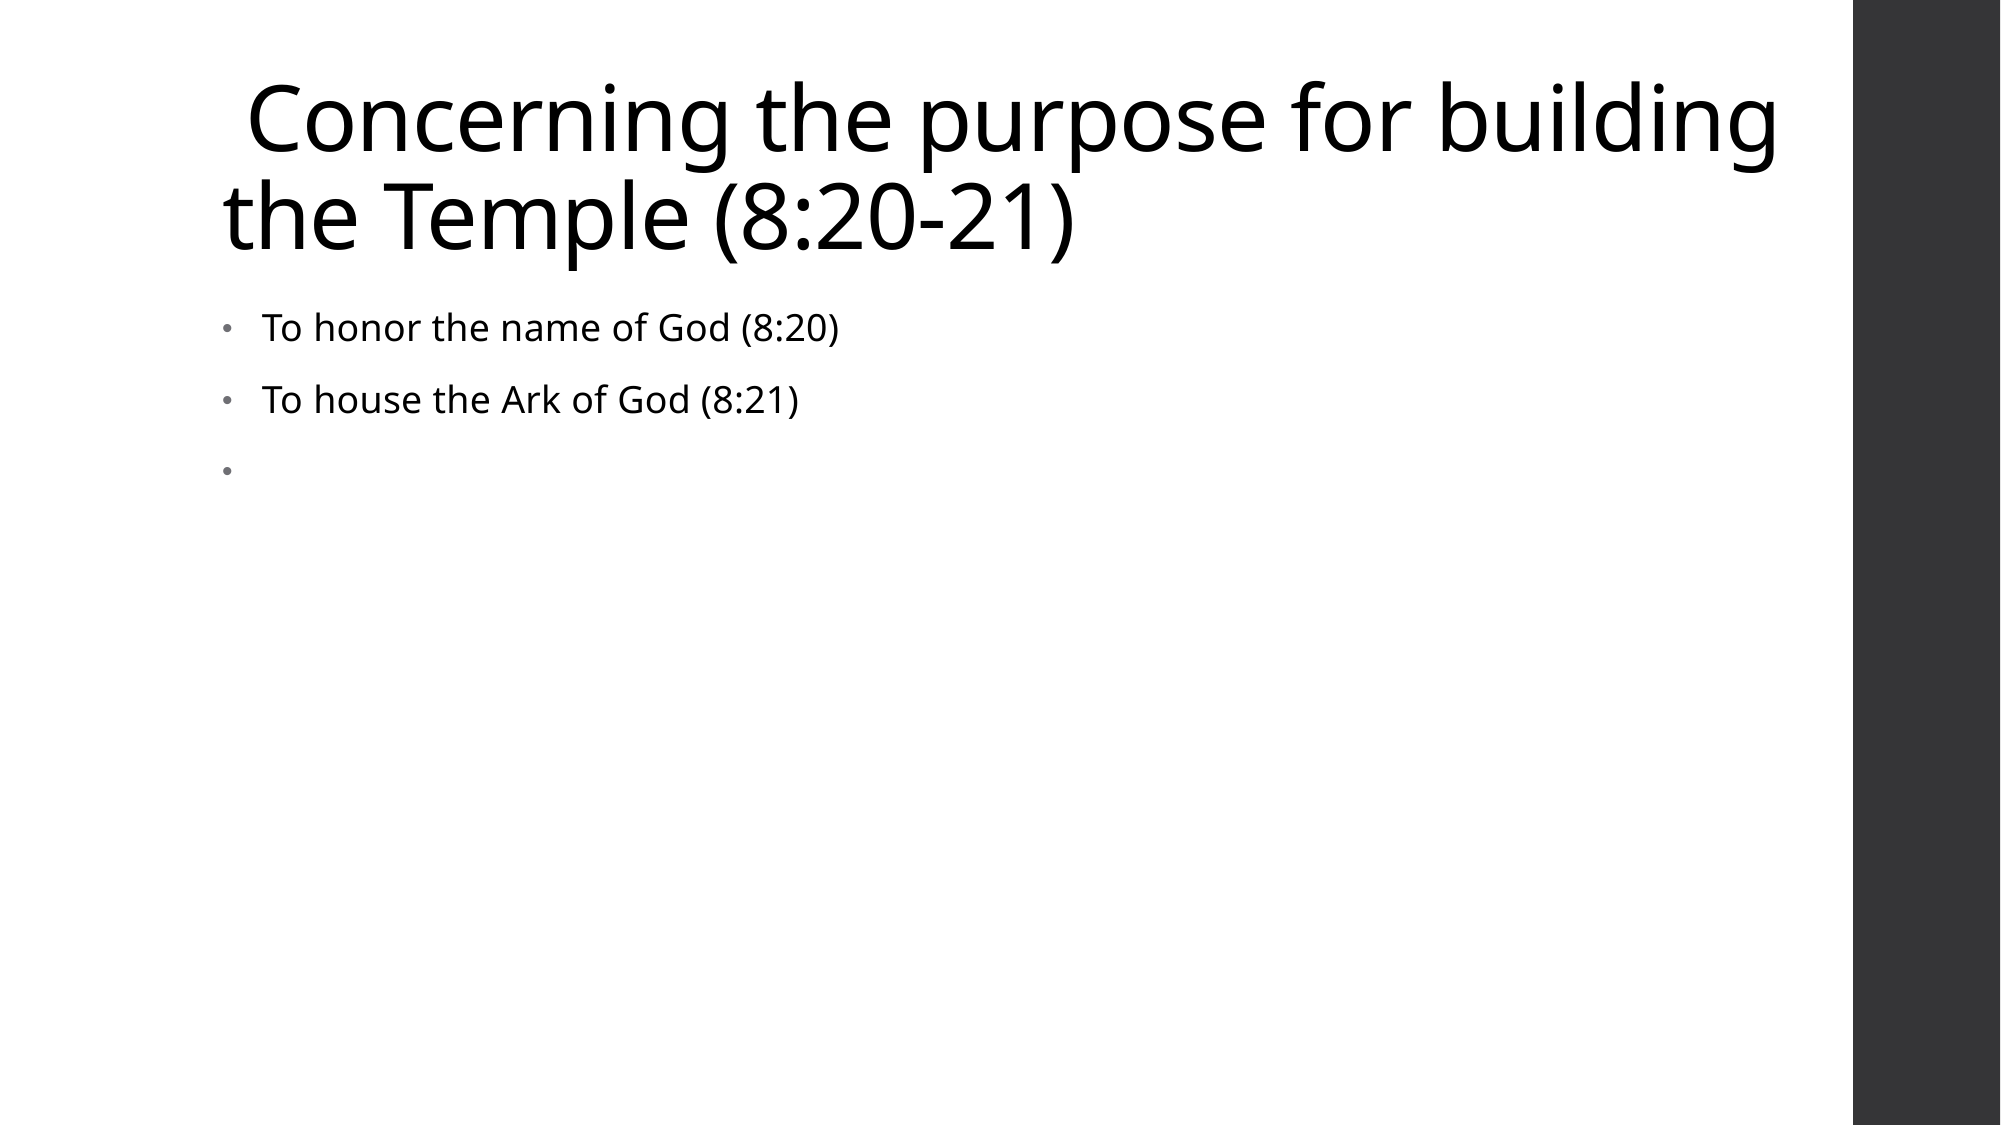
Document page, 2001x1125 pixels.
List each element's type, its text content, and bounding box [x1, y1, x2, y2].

title Concerning the purpose for building the Temple (8:20-21) [206, 60, 1797, 278]
list To honor the name of God (8:20) To house the Ark of God (8:21) [206, 299, 1617, 1014]
